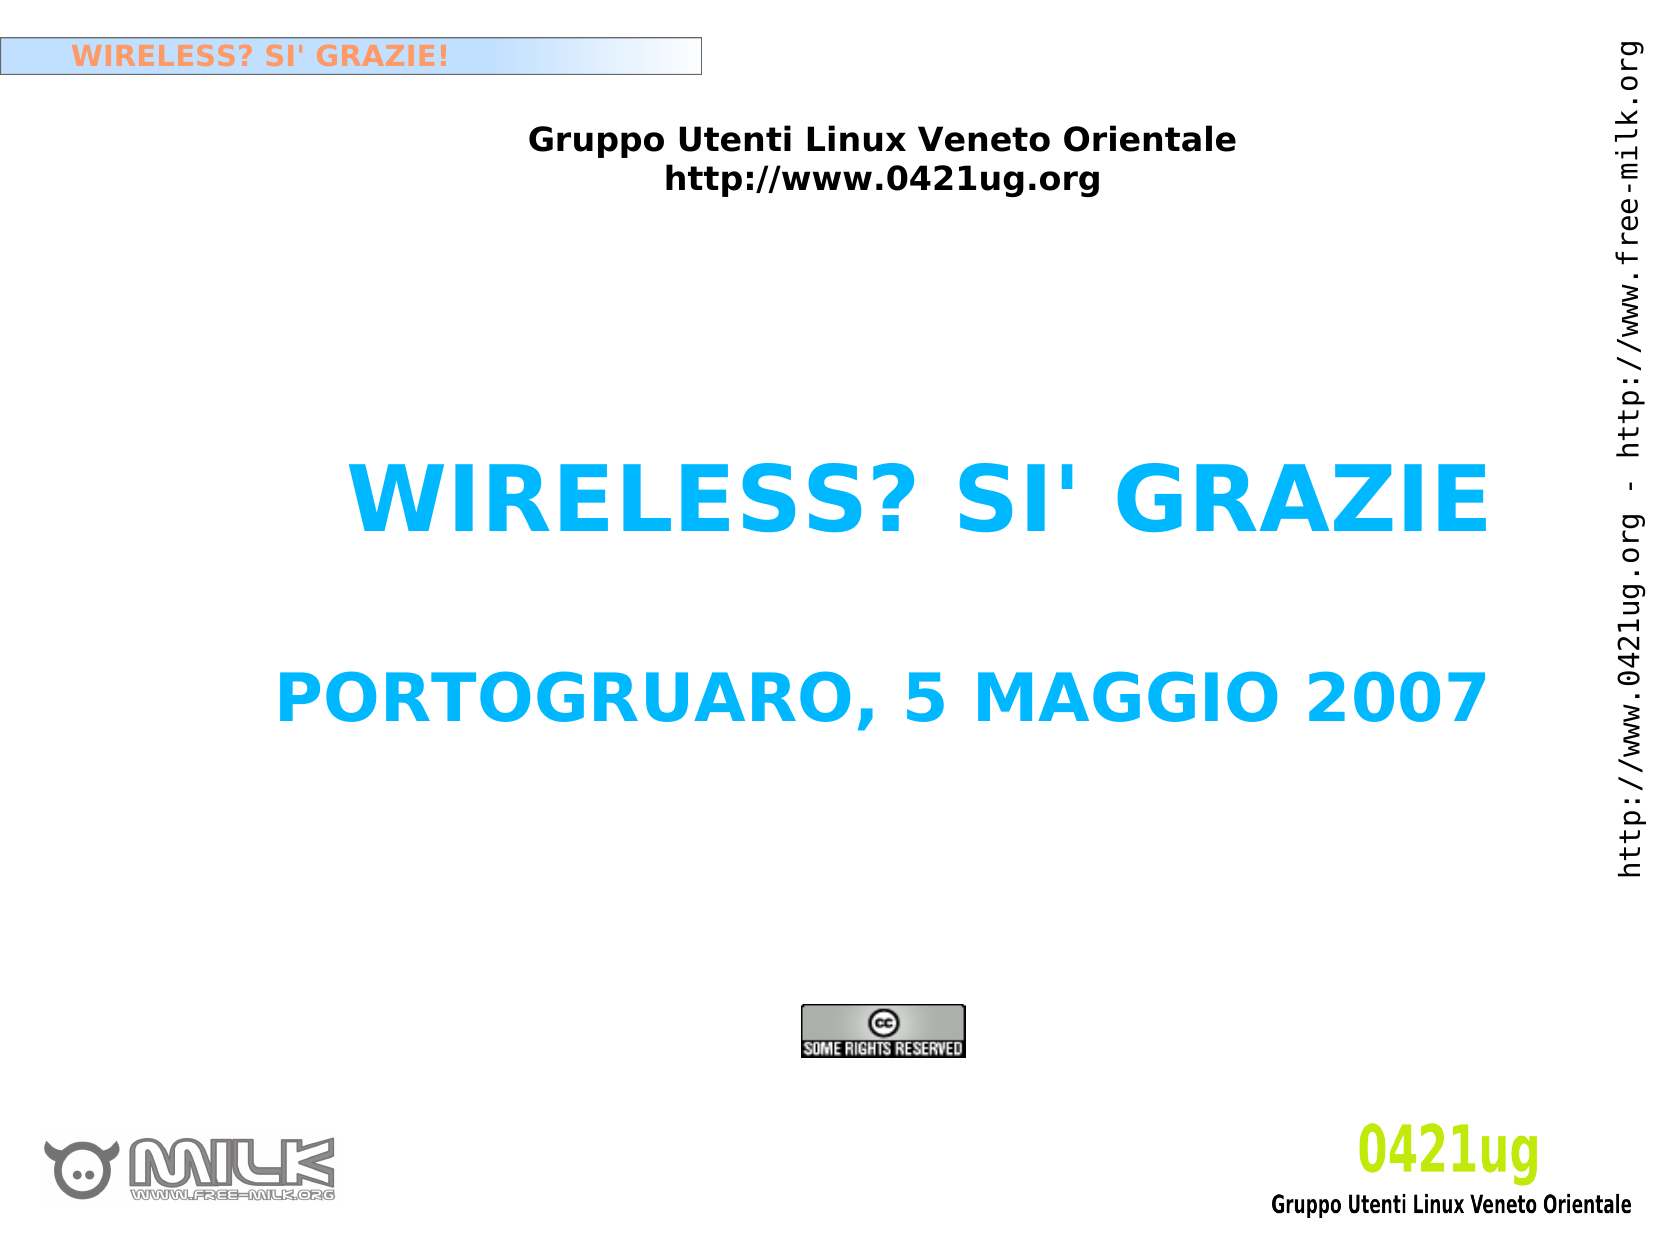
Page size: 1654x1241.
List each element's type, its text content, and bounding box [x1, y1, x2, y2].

text_box WIRELESS? SI' GRAZIE PORTOGRUARO, 5 MAGGIO 2007 [157, 445, 1610, 825]
picture [1272, 1123, 1631, 1218]
picture [40, 1133, 338, 1205]
picture [801, 1004, 966, 1058]
text_box Gruppo Utenti Linux Veneto Orientale http://www.0421ug.org [367, 121, 1399, 199]
